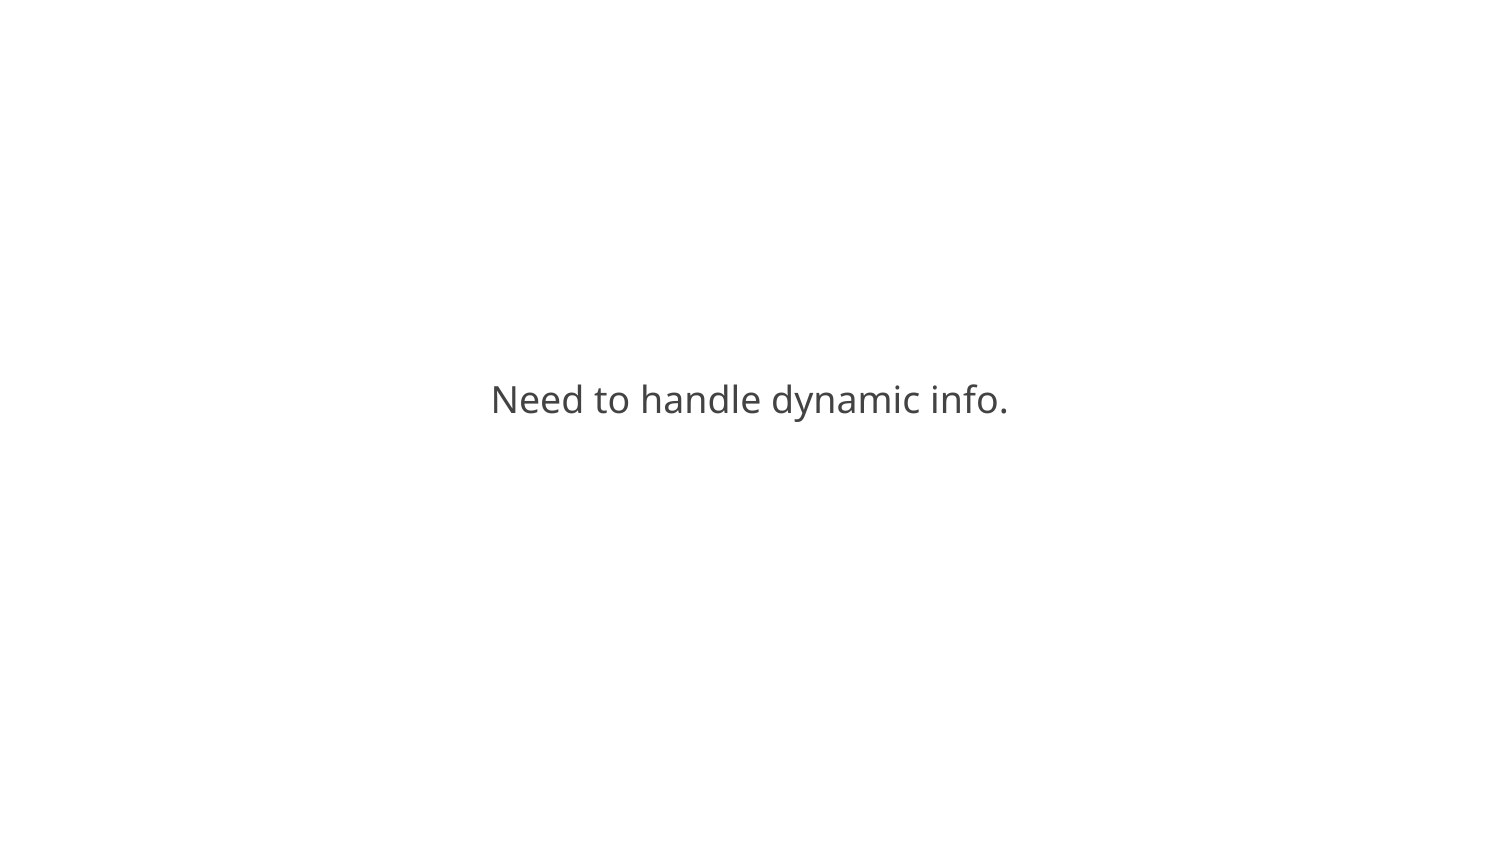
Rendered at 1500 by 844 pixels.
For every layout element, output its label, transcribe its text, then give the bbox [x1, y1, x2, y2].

text_box Need to handle dynamic info. [429, 322, 1071, 474]
